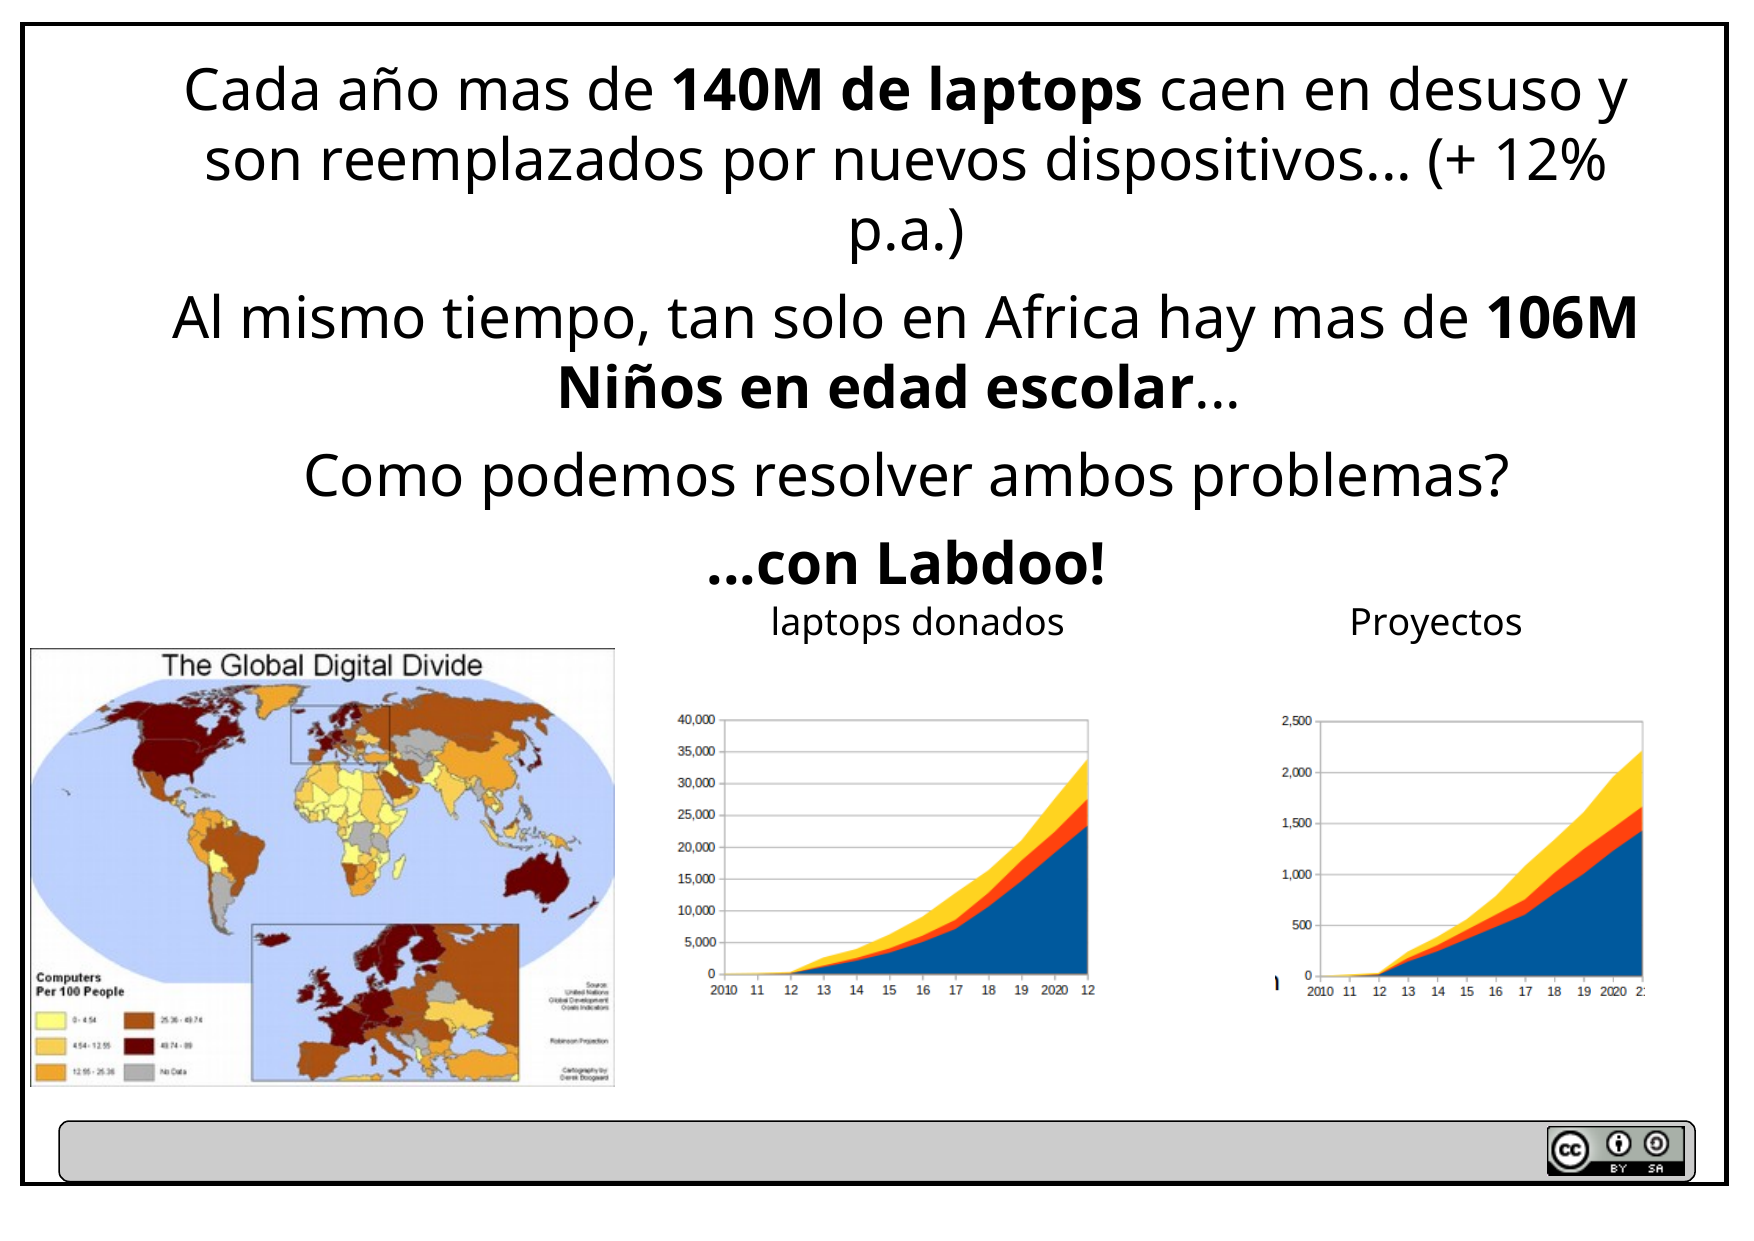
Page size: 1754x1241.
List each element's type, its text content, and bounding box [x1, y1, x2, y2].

text_box laptops donados [755, 590, 1111, 660]
picture [1275, 708, 1645, 1004]
text_box Cada año mas de 140M de laptops caen en desuso y son reemplazados por nuevos dispositivos... (+ 12% p.a.) Al mismo tiempo, tan solo en Africa hay mas de 106M Niños en edad escolar... Como podemos resolver ambos problemas? ...con Labdoo! [149, 44, 1664, 817]
picture [30, 648, 615, 1087]
text_box Proyectos [1334, 590, 1583, 651]
picture [1547, 1126, 1685, 1176]
picture [673, 696, 1123, 1004]
